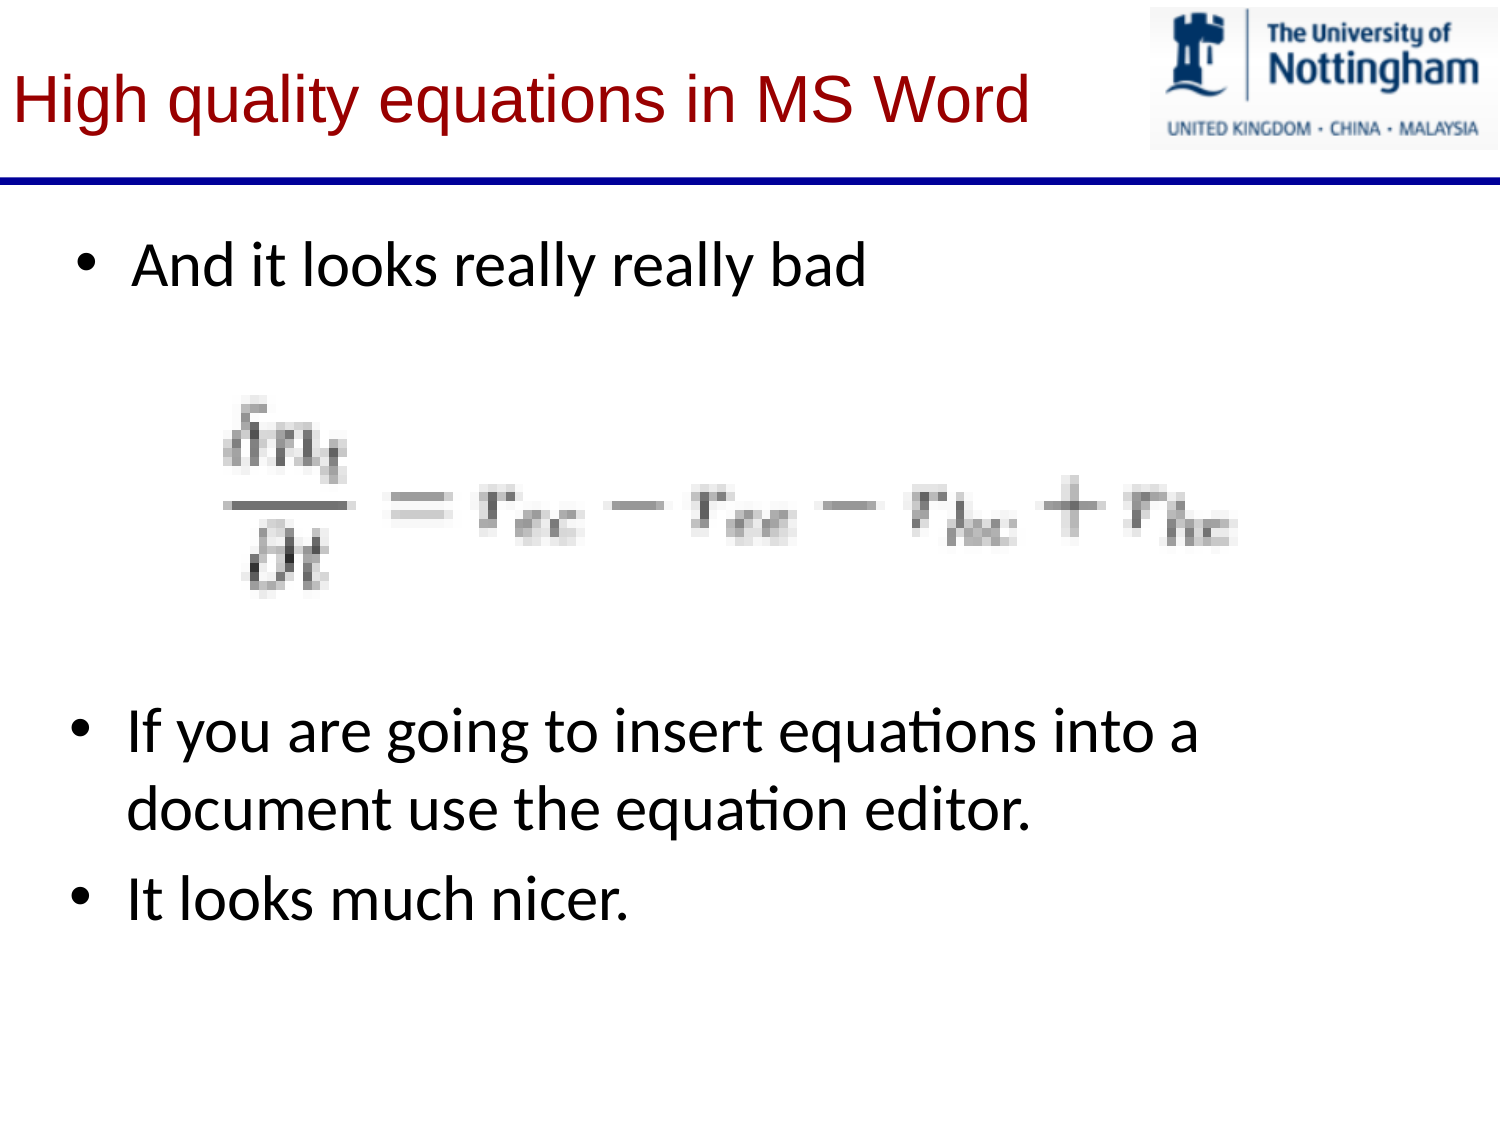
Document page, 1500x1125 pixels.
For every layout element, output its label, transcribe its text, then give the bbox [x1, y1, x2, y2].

list And it looks really really bad [60, 214, 1386, 426]
list If you are going to insert equations into a document use the equation editor. It looks much nicer. [54, 680, 1381, 892]
title High quality equations in MS Word [12, 0, 1500, 202]
picture [118, 426, 1309, 617]
